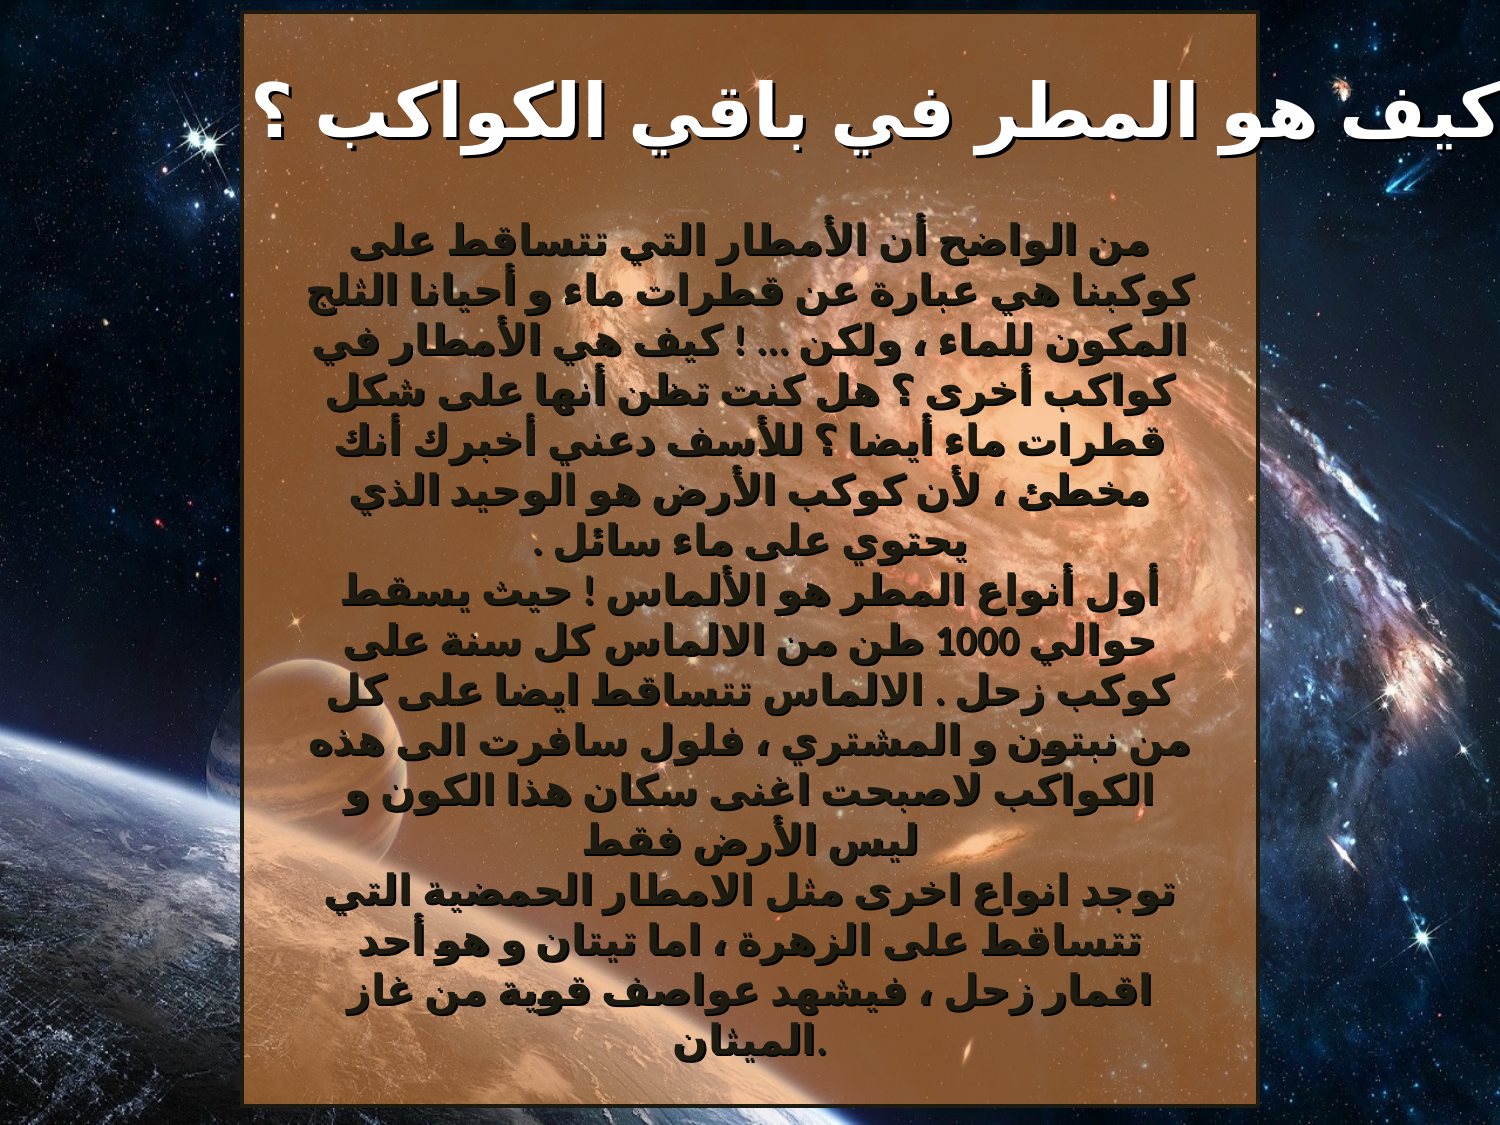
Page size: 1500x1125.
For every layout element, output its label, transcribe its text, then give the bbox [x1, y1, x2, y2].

text_box [242, 12, 1258, 55]
text_box [242, 160, 1258, 1106]
text_box من الواضح أن الأمطار التي تتساقط على كوكبنا هي عبارة عن قطرات ماء و أحيانا الثلج المكون للماء ، ولكن ... ! كيف هي الأمطار في كواكب أخرى ؟ هل كنت تظن أنها على شكل قطرات ماء أيضا ؟ للأسف دعني أخبرك أنك مخطئ ، لأن كوكب الأرض هو الوحيد الذي يحتوي على ماء سائل . أول أنواع المطر هو الألماس ! حيث يسقط حوالي 1000 طن من الالماس كل سنة على كوكب زحل . الالماس تتساقط ايضا على كل من نبتون و المشتري ، فلول سافرت الى هذه الكواكب لاصبحت اغنى سكان هذا الكون و ليس الأرض فقط توجد انواع اخرى مثل الامطار الحمضية التي تتساقط على الزهرة ، اما تيتان و هو أحد اقمار زحل ، فيشهد عواصف قوية من غاز الميثان. [289, 205, 1211, 1121]
text_box كيف هو المطر في باقي الكواكب ؟ [235, 55, 1500, 160]
